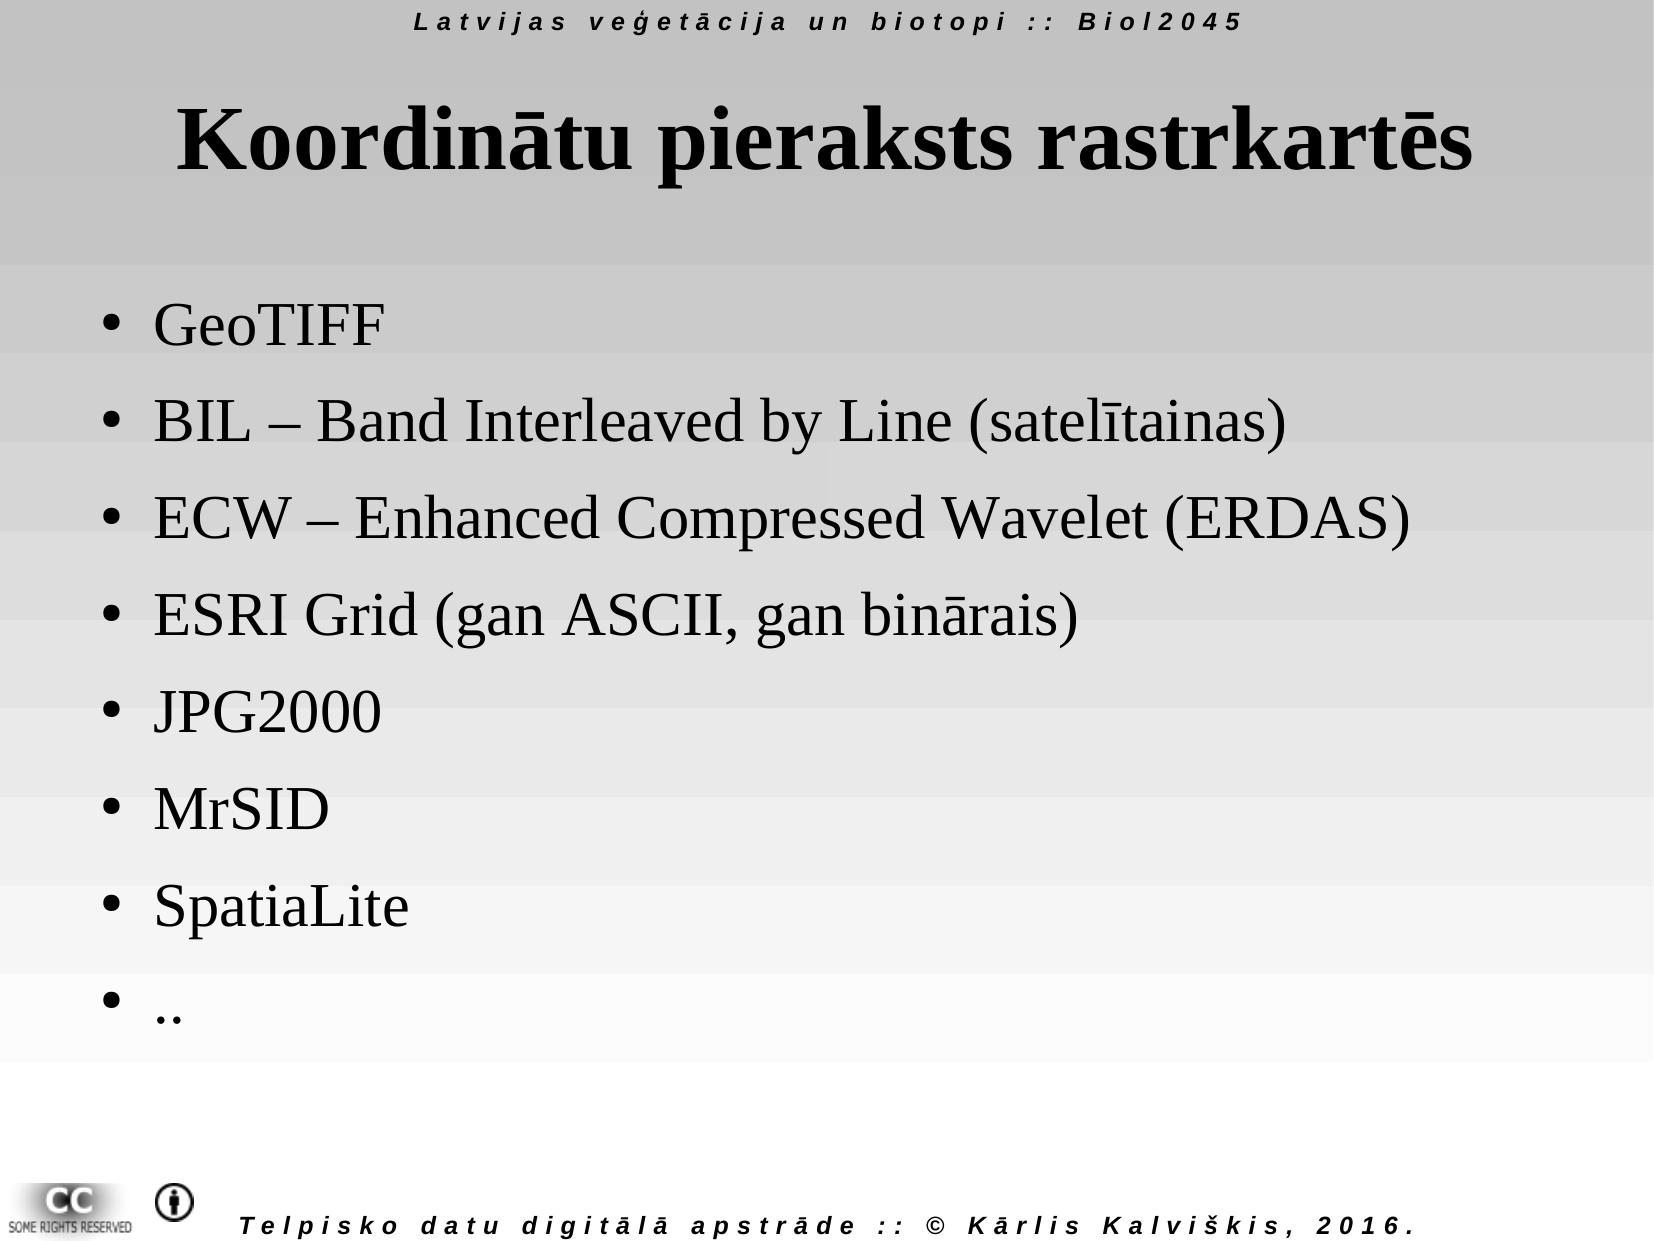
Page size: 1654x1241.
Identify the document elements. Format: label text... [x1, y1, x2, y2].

picture [0, 0, 1654, 1241]
title Koordinātu pieraksts rastrkartēs [29, 51, 1625, 226]
list GeoTIFF BIL – Band Interleaved by Line (satelītainas) ECW – Enhanced Compressed Wavelet (ERDAS) ESRI Grid (gan ASCII, gan binārais) JPG2000 MrSID SpatiaLite .. [82, 289, 1571, 1098]
